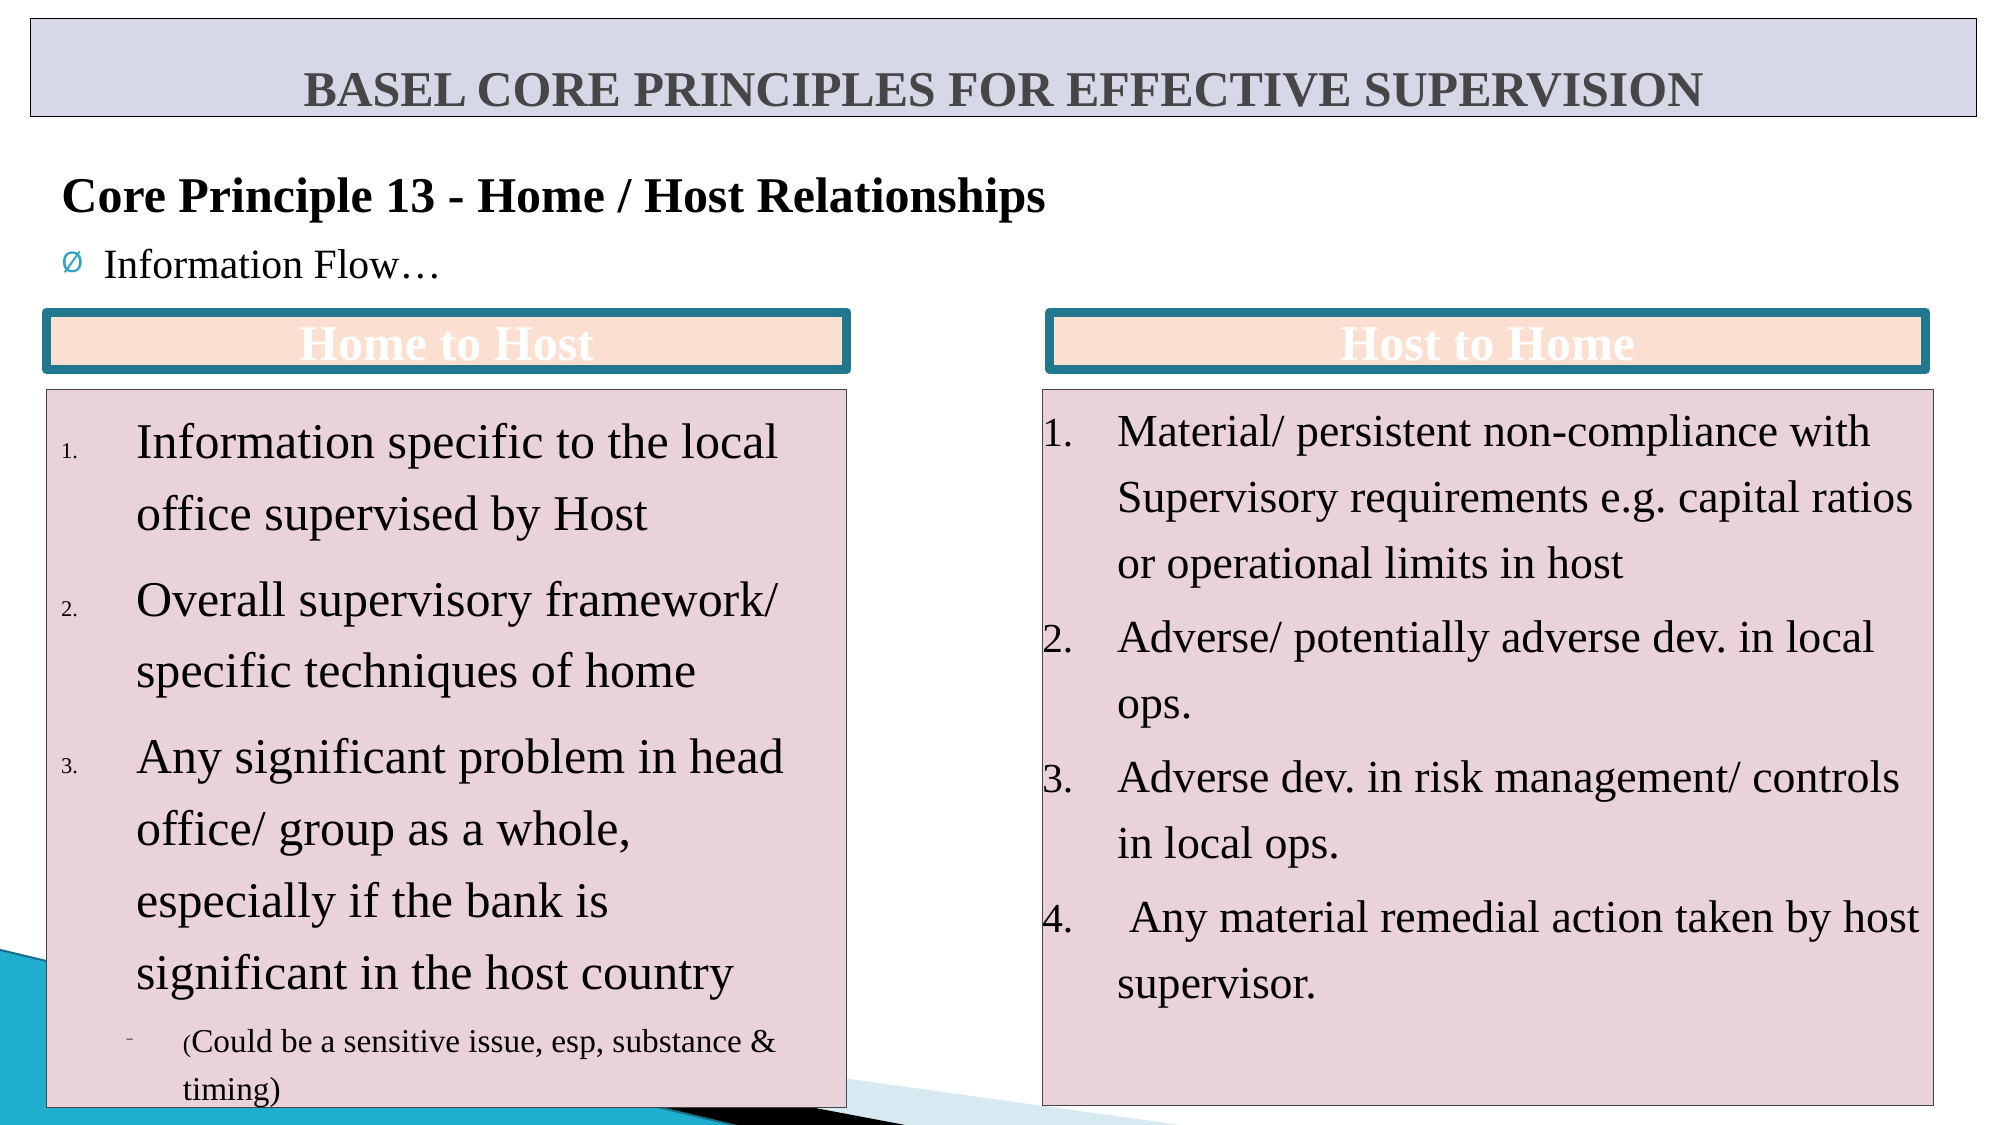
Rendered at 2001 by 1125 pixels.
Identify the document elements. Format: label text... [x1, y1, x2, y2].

text_box Material/ persistent non-compliance with Supervisory requirements e.g. capital ratios or operational limits in host Adverse/ potentially adverse dev. in local ops. Adverse dev. in risk management/ controls in local ops. Any material remedial action taken by host supervisor. [1042, 389, 1934, 1106]
title BASEL CORE PRINCIPLES FOR EFFECTIVE SUPERVISION [30, 18, 1977, 117]
list Core Principle 13 - Home / Host Relationships Information Flow… [28, 136, 1957, 1125]
text_box Home to Host [46, 312, 847, 370]
text_box Information specific to the local office supervised by Host Overall supervisory framework/ specific techniques of home Any significant problem in head office/ group as a whole, especially if the bank is significant in the host country (Could be a sensitive issue, esp, substance & timing) [46, 389, 847, 1108]
text_box Host to Home [1049, 312, 1926, 370]
